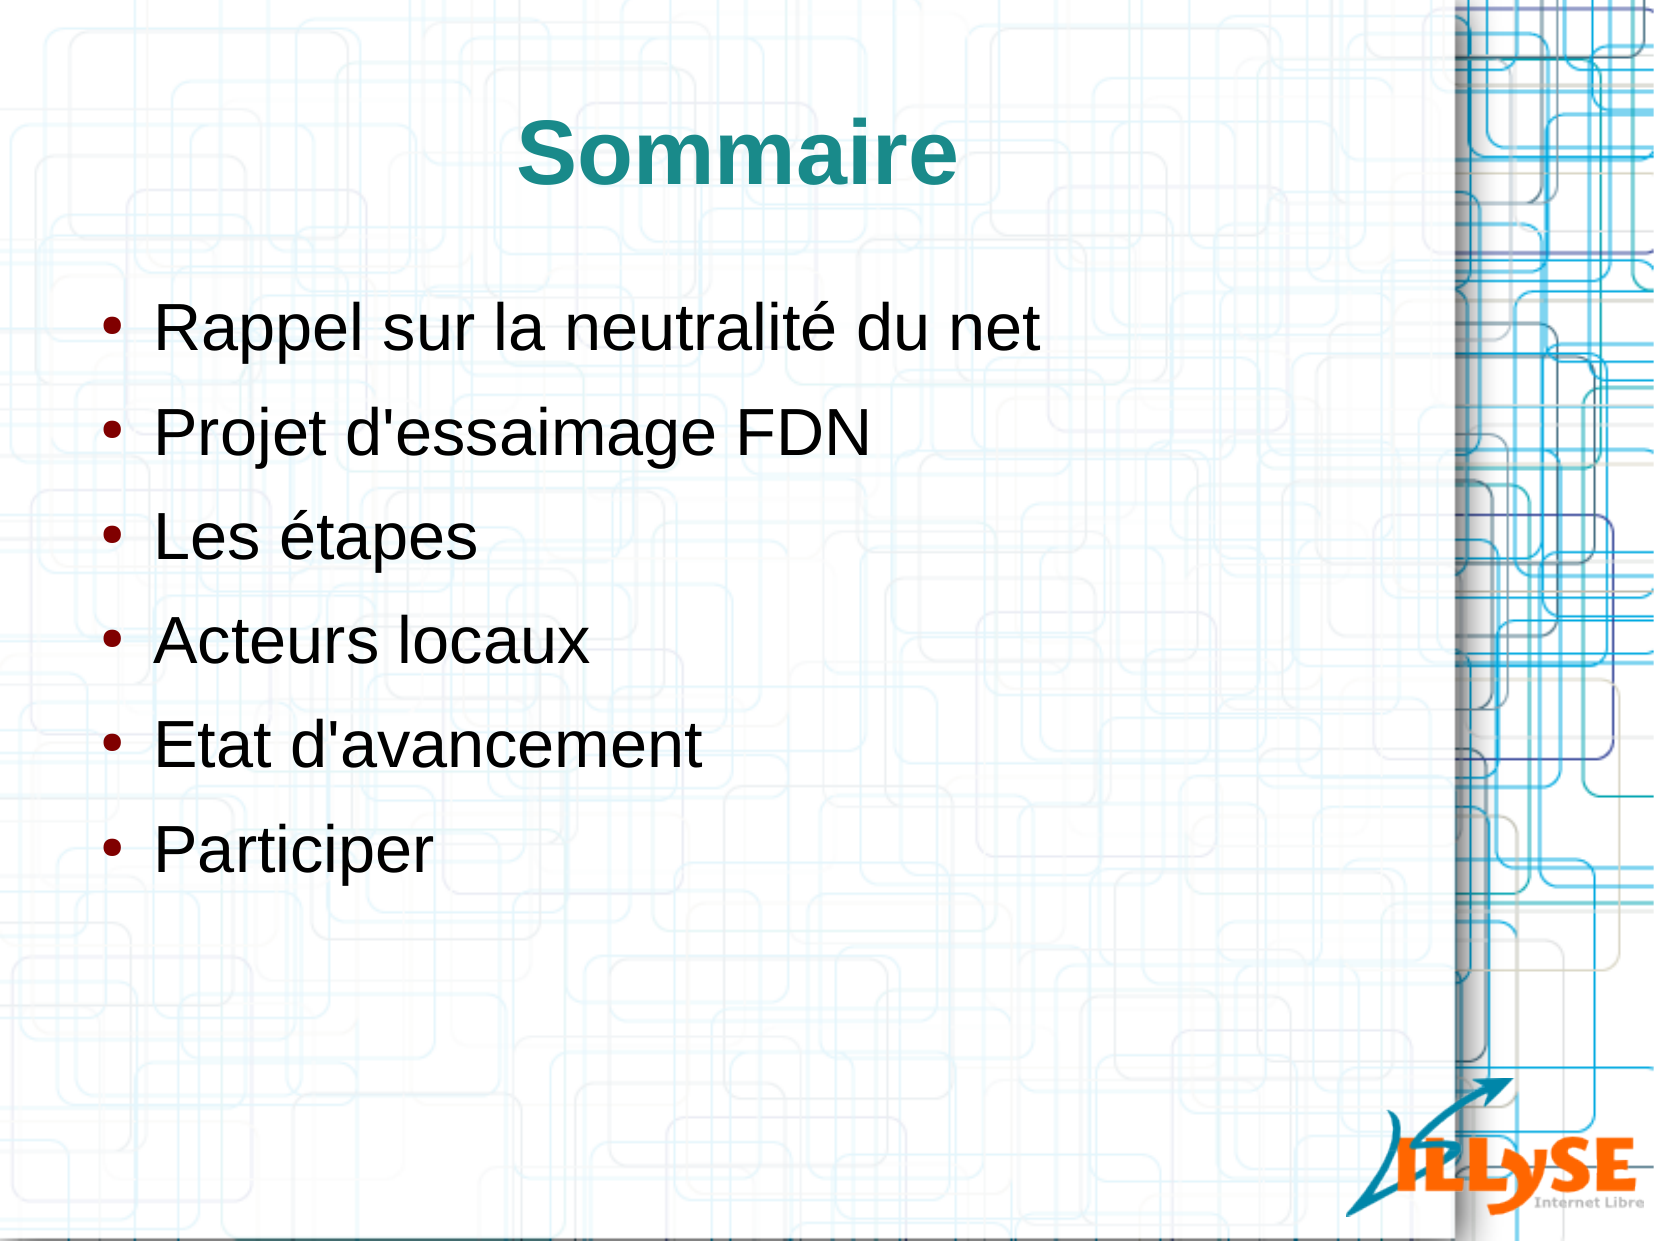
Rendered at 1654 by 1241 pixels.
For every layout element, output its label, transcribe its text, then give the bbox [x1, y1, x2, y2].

title Sommaire [59, 49, 1418, 257]
list Rappel sur la neutralité du net Projet d'essaimage FDN Les étapes Acteurs locaux Etat d'avancement Participer [82, 290, 1418, 1158]
picture [0, 0, 1654, 1241]
